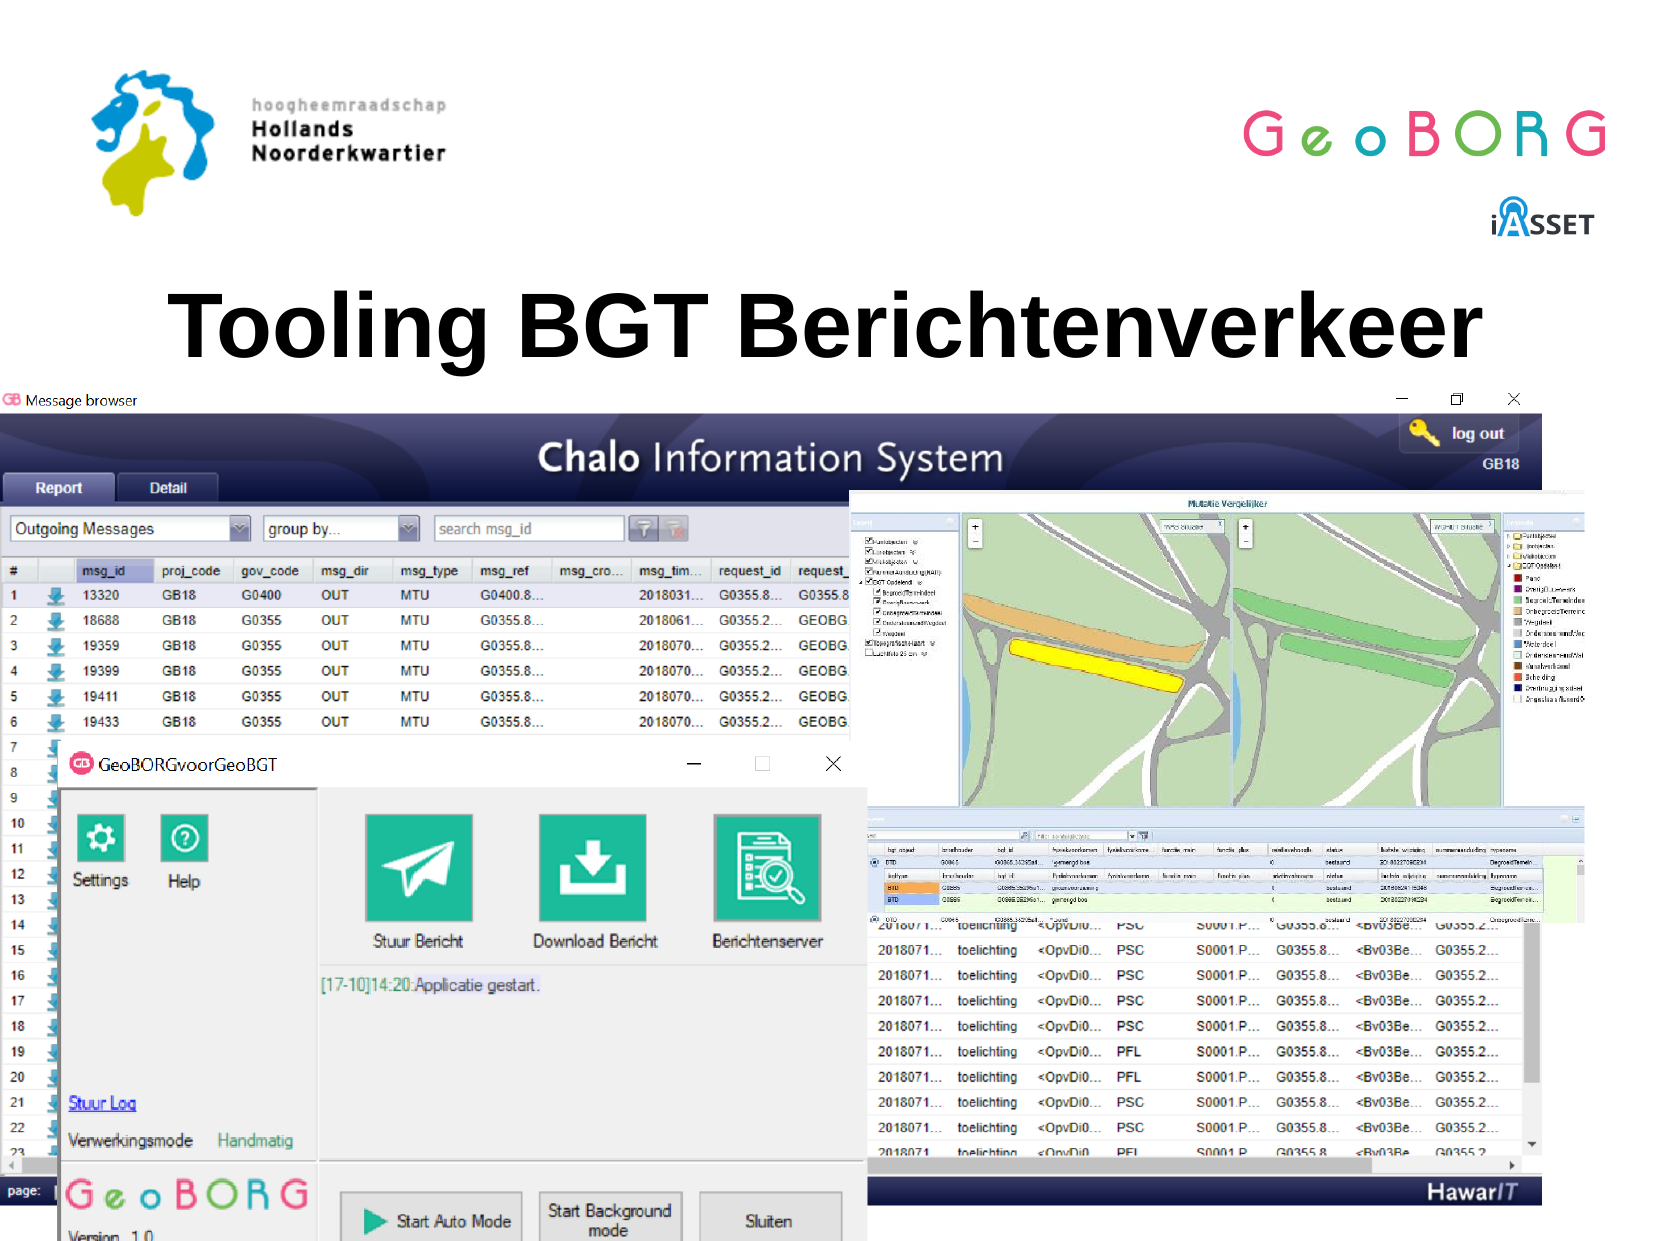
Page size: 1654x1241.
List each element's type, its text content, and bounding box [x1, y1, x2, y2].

picture [1487, 195, 1595, 239]
title Tooling BGT Berichtenverkeer [82, 269, 1571, 385]
picture [1239, 106, 1619, 165]
picture [0, 385, 1654, 1241]
picture [59, 47, 481, 240]
